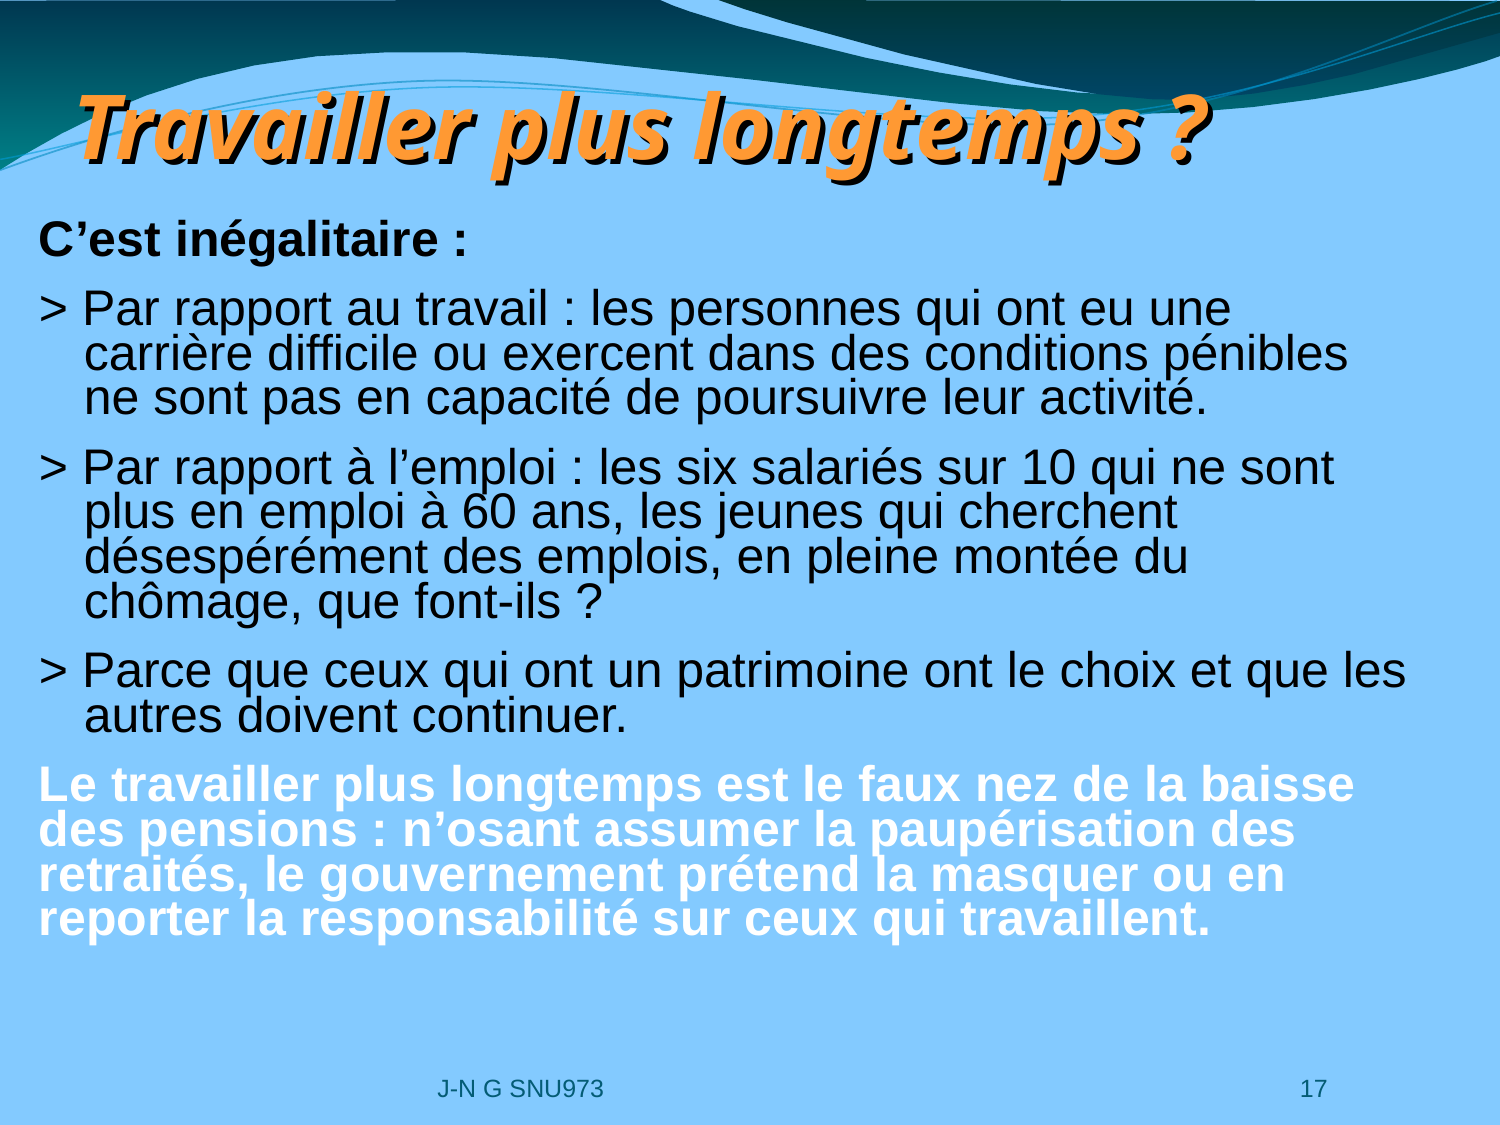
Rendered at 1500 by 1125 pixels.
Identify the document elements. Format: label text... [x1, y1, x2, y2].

text_box 1 [1299, 1042, 1426, 1103]
title Travailler plus longtemps ? [72, 56, 1498, 168]
list C’est inégalitaire : > Par rapport au travail : les personnes qui ont eu une carrière difficile ou exercent dans des conditions pénibles ne sont pas en capacité de poursuivre leur activité. > Par rapport à l’emploi : les six salariés sur 10 qui ne sont plus en emploi à 60 ans, les jeunes qui cherchent désespérément des emplois, en pleine montée du chômage, que font-ils ? > Parce que ceux qui ont un patrimoine ont le choix et que les autres doivent continuer. Le travailler plus longtemps est le faux nez de la baisse des pensions : n’osant assumer la paupérisation des retraités, le gouvernement prétend la masquer ou en reporter la responsabilité sur ceux qui travaillent. [24, 212, 1426, 1038]
text_box J-N G SNU973 [437, 1042, 988, 1103]
